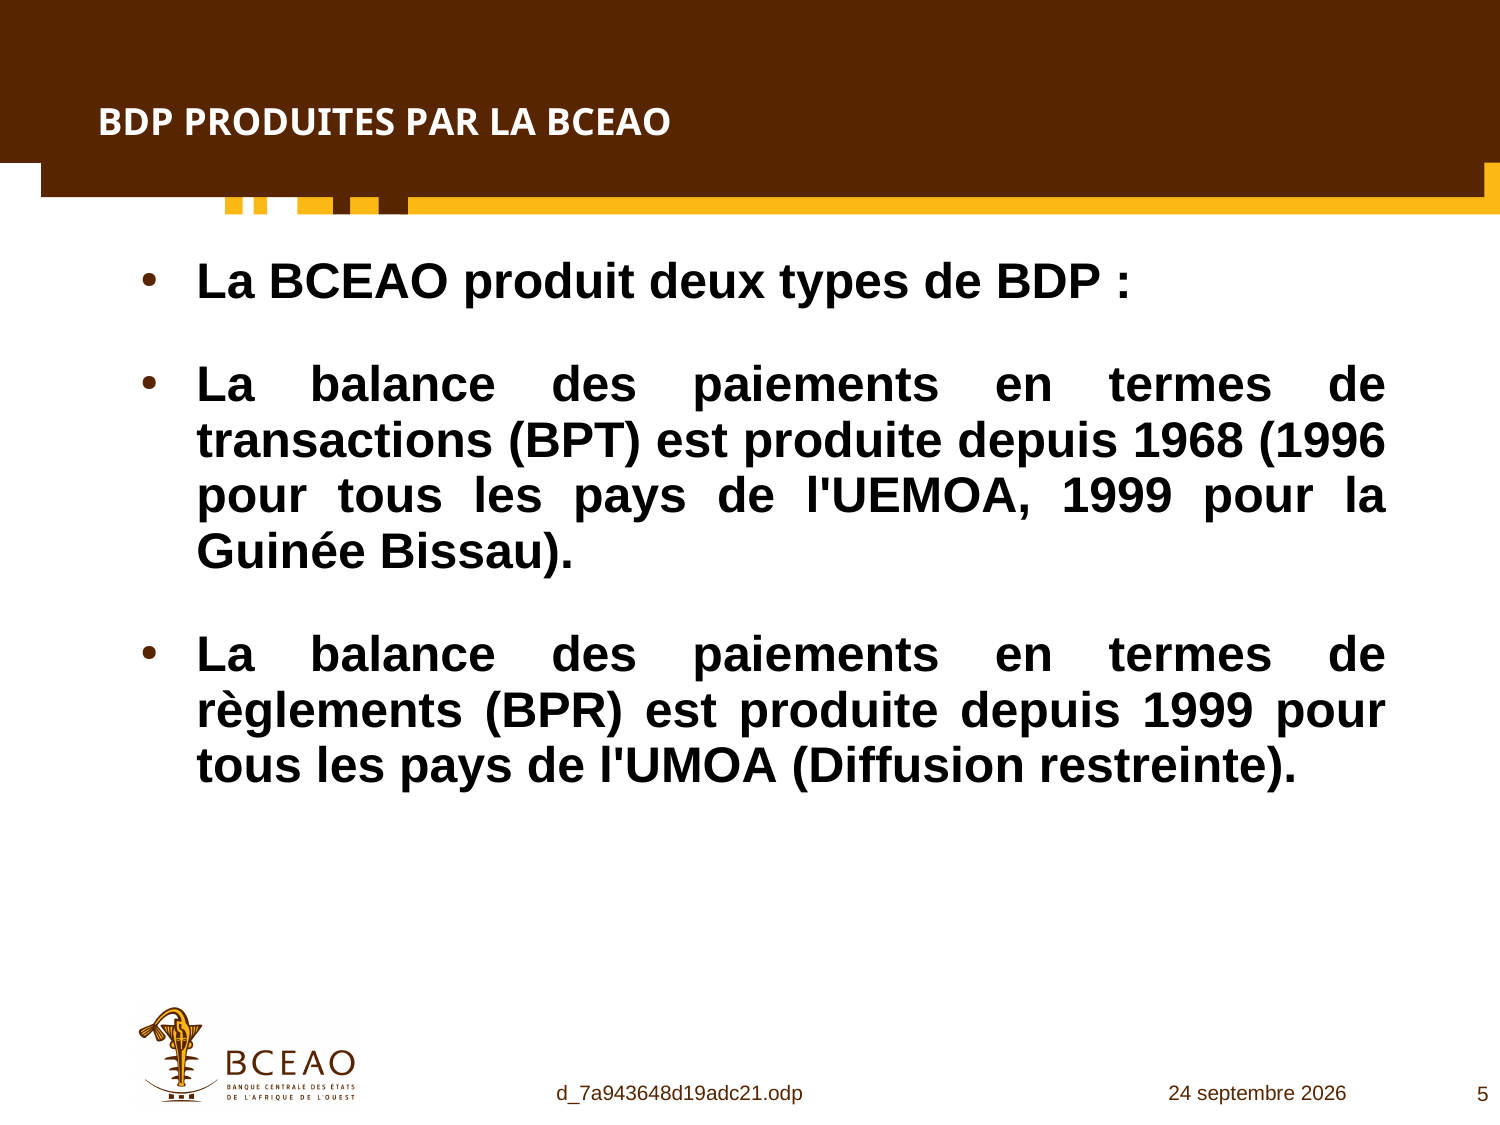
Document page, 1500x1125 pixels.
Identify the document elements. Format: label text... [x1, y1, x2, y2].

list La BCEAO produit deux types de BDP : La balance des paiements en termes de transactions (BPT) est produite depuis 1968 (1996 pour tous les pays de l'UEMOA, 1999 pour la Guinée Bissau). La balance des paiements en termes de règlements (BPR) est produite depuis 1999 pour tous les pays de l'UMOA (Diffusion restreinte). [122, 253, 1405, 959]
title BDP PRODUITES PAR LA BCEAO [41, 69, 1485, 157]
picture [133, 1002, 360, 1111]
